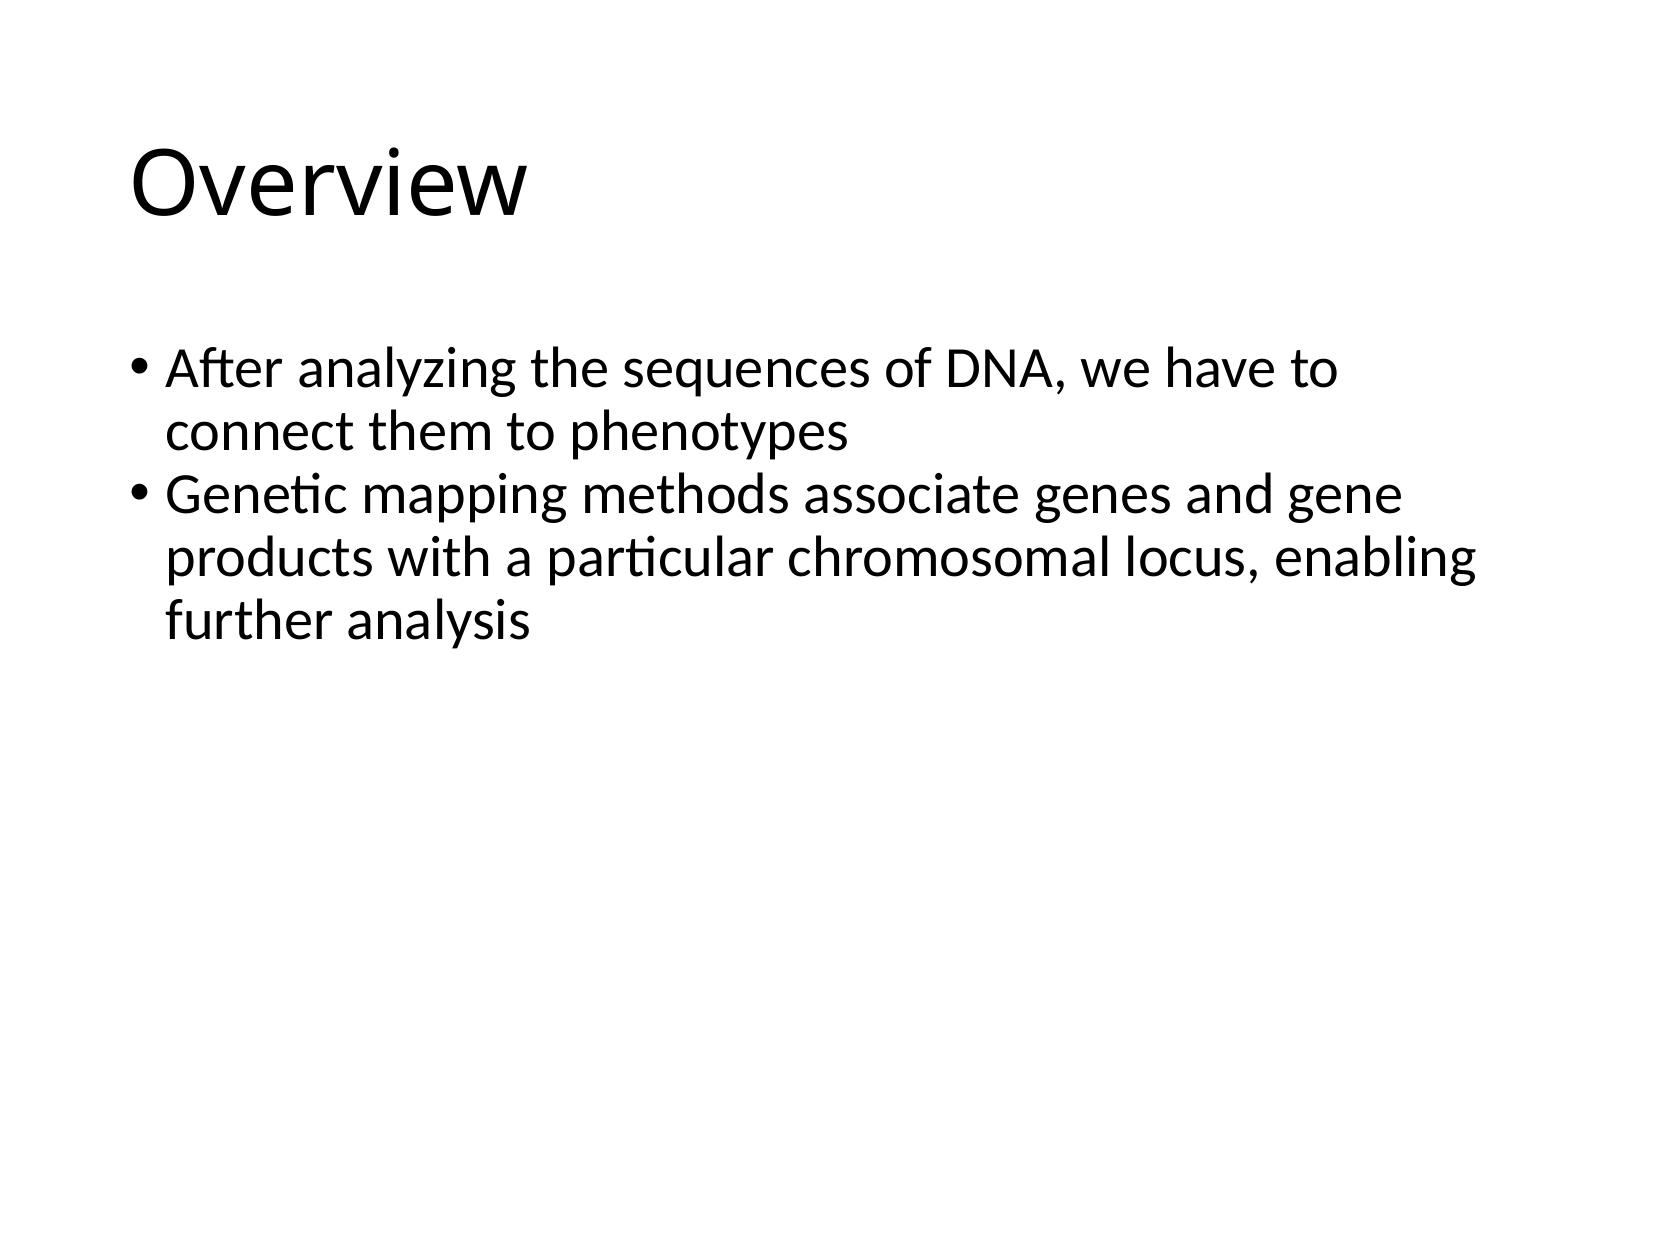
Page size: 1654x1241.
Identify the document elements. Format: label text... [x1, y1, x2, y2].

text_box After analyzing the sequences of DNA, we have to connect them to phenotypes Genetic mapping methods associate genes and gene products with a particular chromosomal locus, enabling further analysis [113, 330, 1539, 1116]
text_box Overview [113, 65, 1539, 305]
